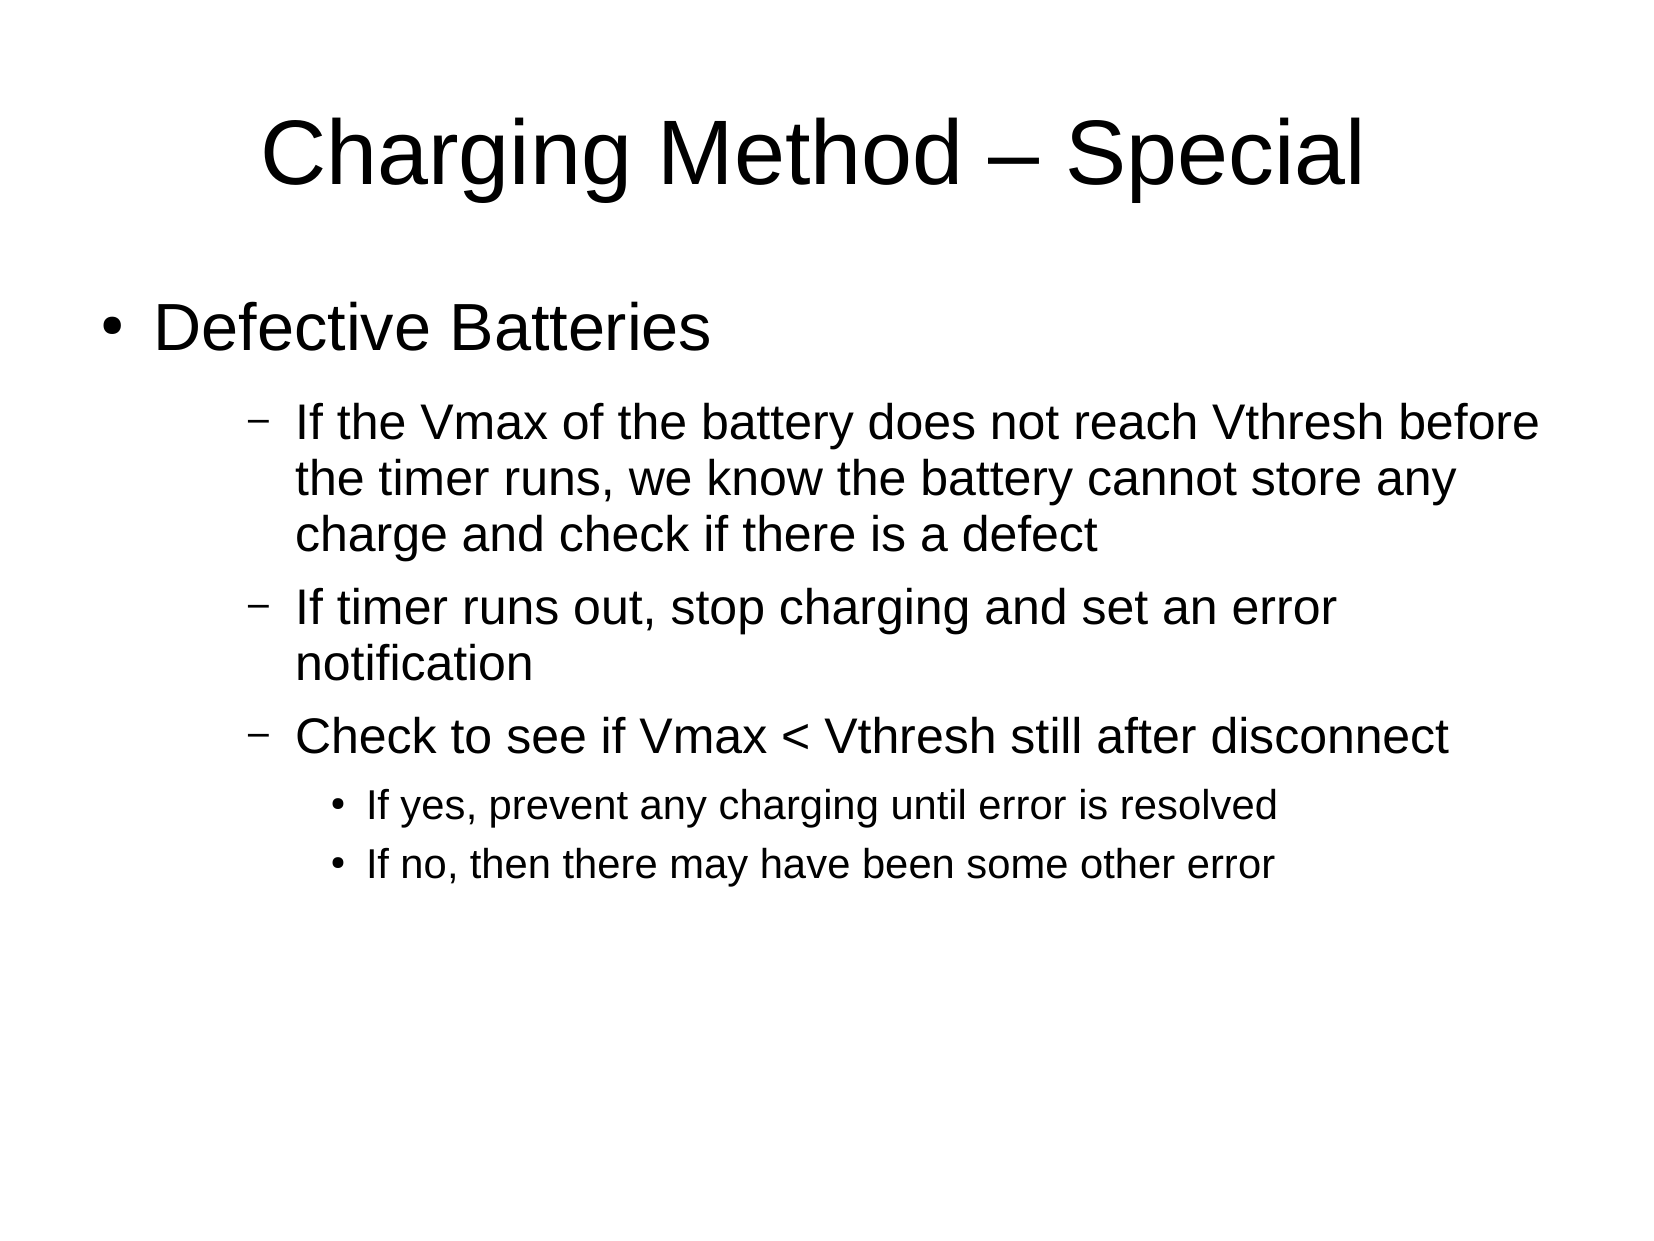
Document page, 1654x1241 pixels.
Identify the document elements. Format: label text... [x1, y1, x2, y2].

list Defective Batteries If the Vmax of the battery does not reach Vthresh before the timer runs, we know the battery cannot store any charge and check if there is a defect If timer runs out, stop charging and set an error notification Check to see if Vmax < Vthresh still after disconnect If yes, prevent any charging until error is resolved If no, then there may have been some other error [82, 290, 1571, 1109]
title Charging Method – Special [82, 49, 1571, 257]
